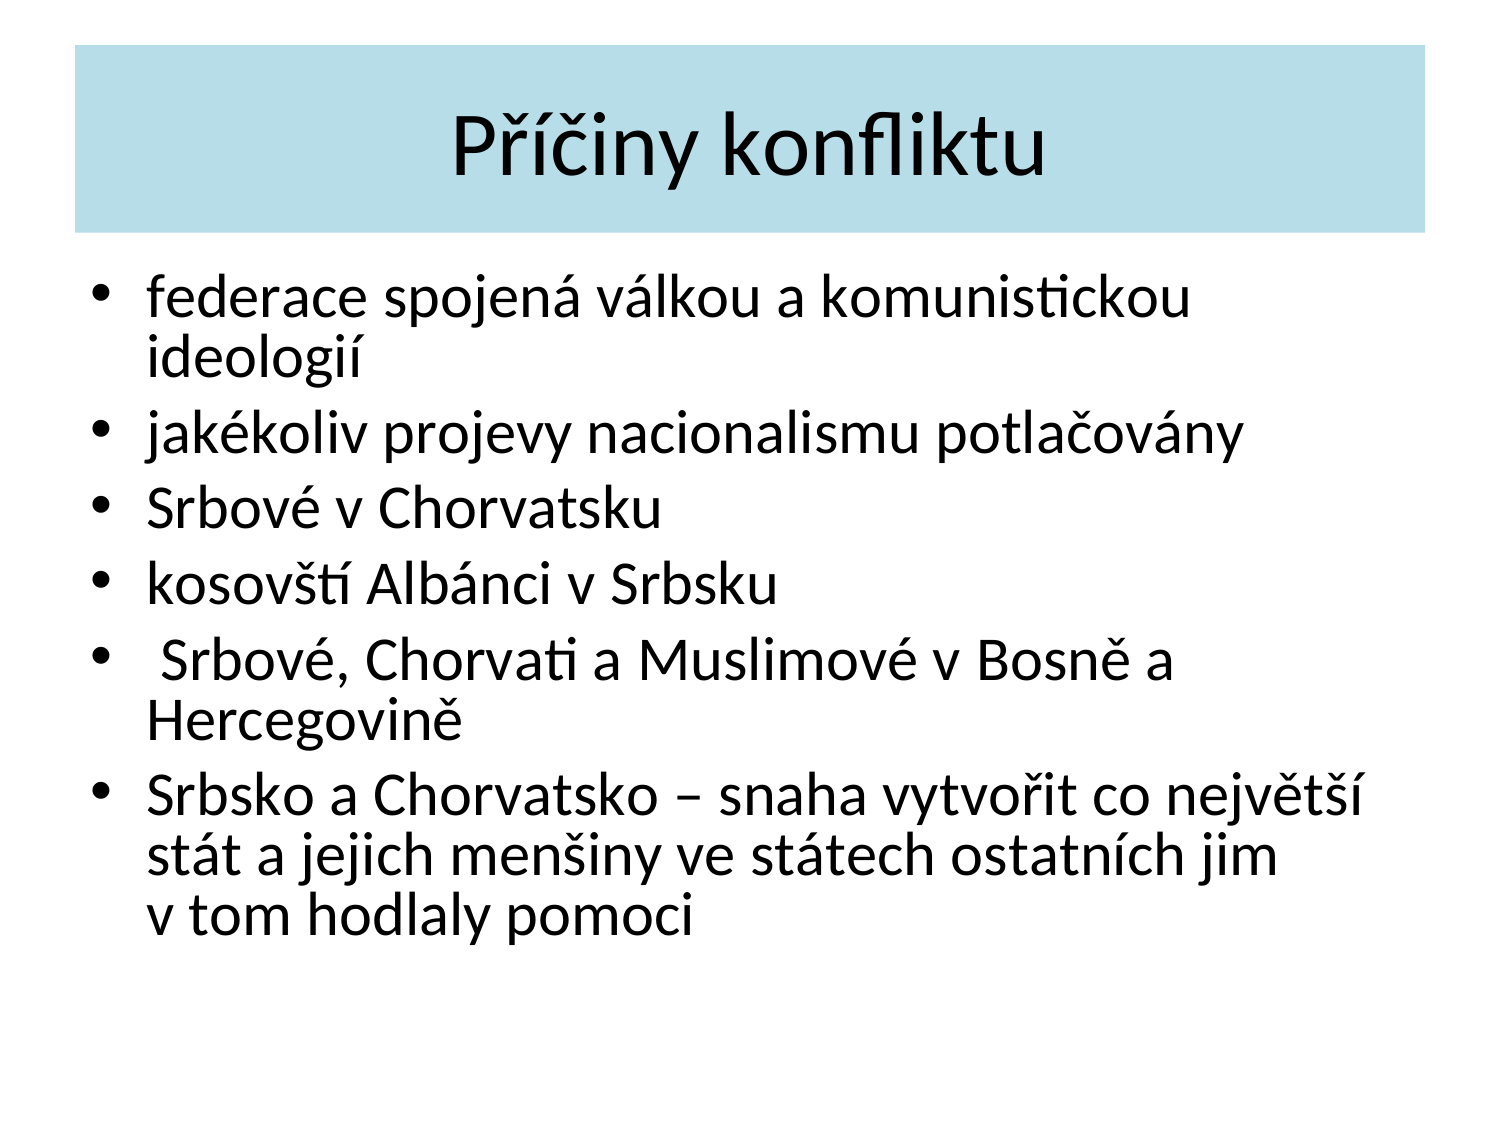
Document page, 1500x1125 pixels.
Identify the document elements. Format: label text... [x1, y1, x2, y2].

title Příčiny konfliktu [75, 45, 1426, 233]
list federace spojená válkou a komunistickou ideologií jakékoliv projevy nacionalismu potlačovány Srbové v Chorvatsku kosovští Albánci v Srbsku Srbové, Chorvati a Muslimové v Bosně a Hercegovině Srbsko a Chorvatsko – snaha vytvořit co největší stát a jejich menšiny ve státech ostatních jim v tom hodlaly pomoci [75, 262, 1426, 1006]
